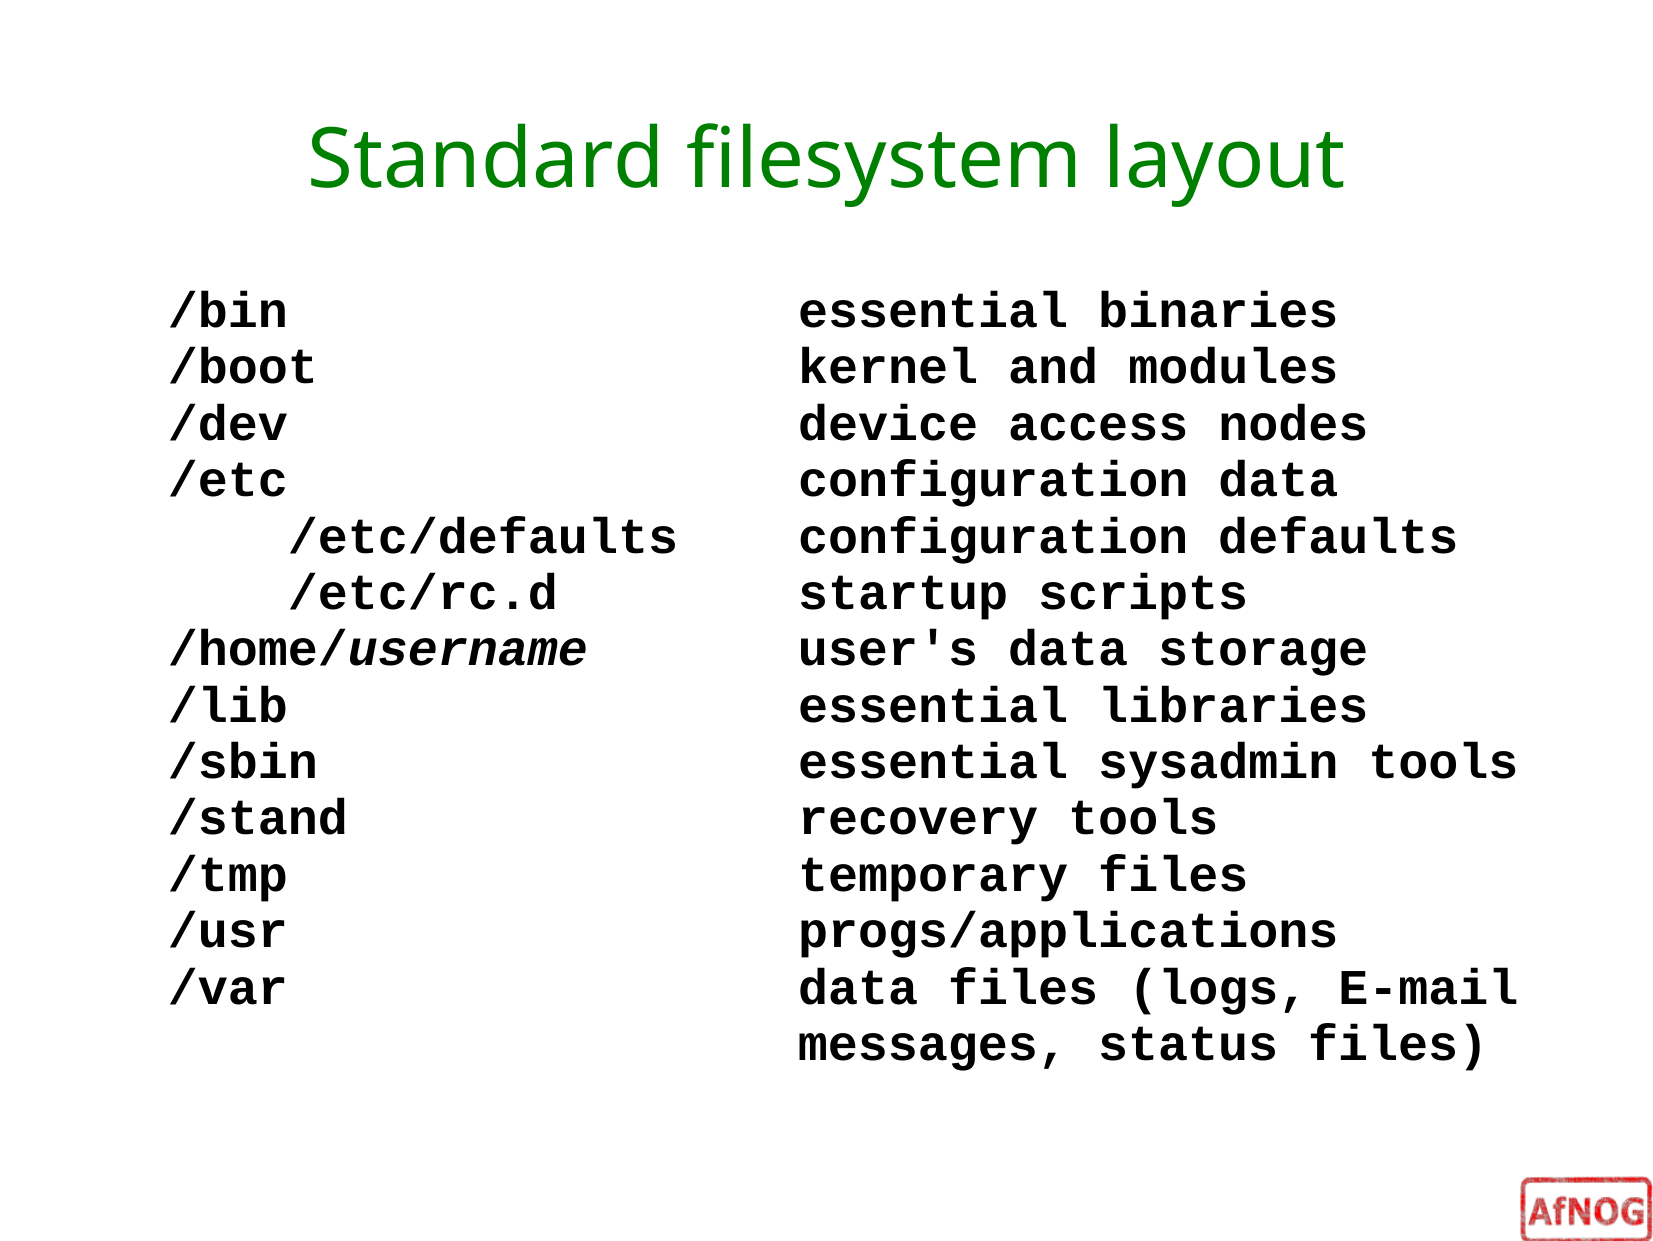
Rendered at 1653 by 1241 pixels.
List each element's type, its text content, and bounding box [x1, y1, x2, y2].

text_box Standard filesystem layout [121, 73, 1533, 241]
picture [1519, 1175, 1653, 1241]
text_box /bin essential binaries /boot kernel and modules /dev device access nodes /etc configuration data /etc/defaults configuration defaults /etc/rc.d startup scripts /home/username user's data storage /lib essential libraries /sbin essential sysadmin tools /stand recovery tools /tmp temporary files /usr progs/applications /var data files (logs, E-mail messages, status files) [167, 279, 1541, 1079]
